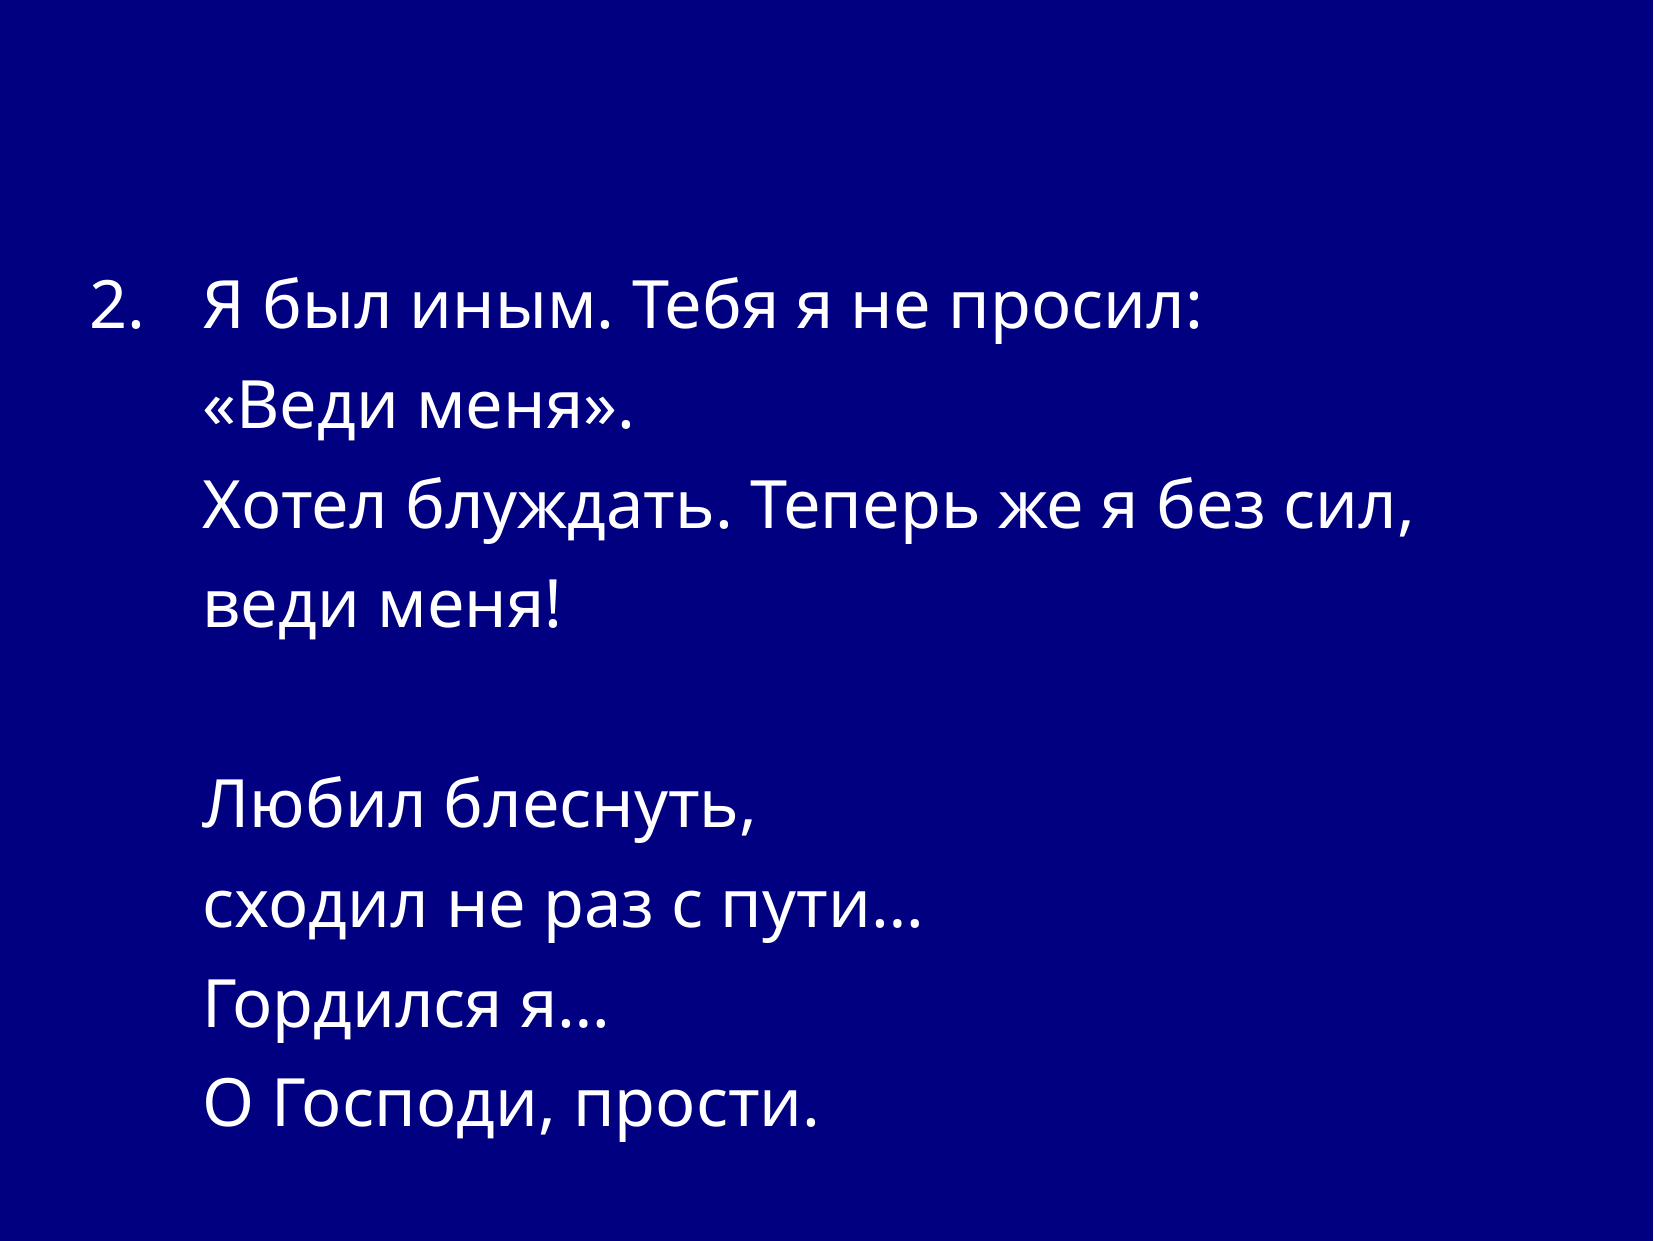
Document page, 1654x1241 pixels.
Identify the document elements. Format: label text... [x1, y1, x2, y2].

text_box 2. Я был иным. Тебя я не просил: «Веди меня». Хотел блуждать. Теперь же я без сил, веди меня! Любил блеснуть, сходил не раз с пути… Гордился я… О Господи, прости. [75, 150, 1651, 1163]
